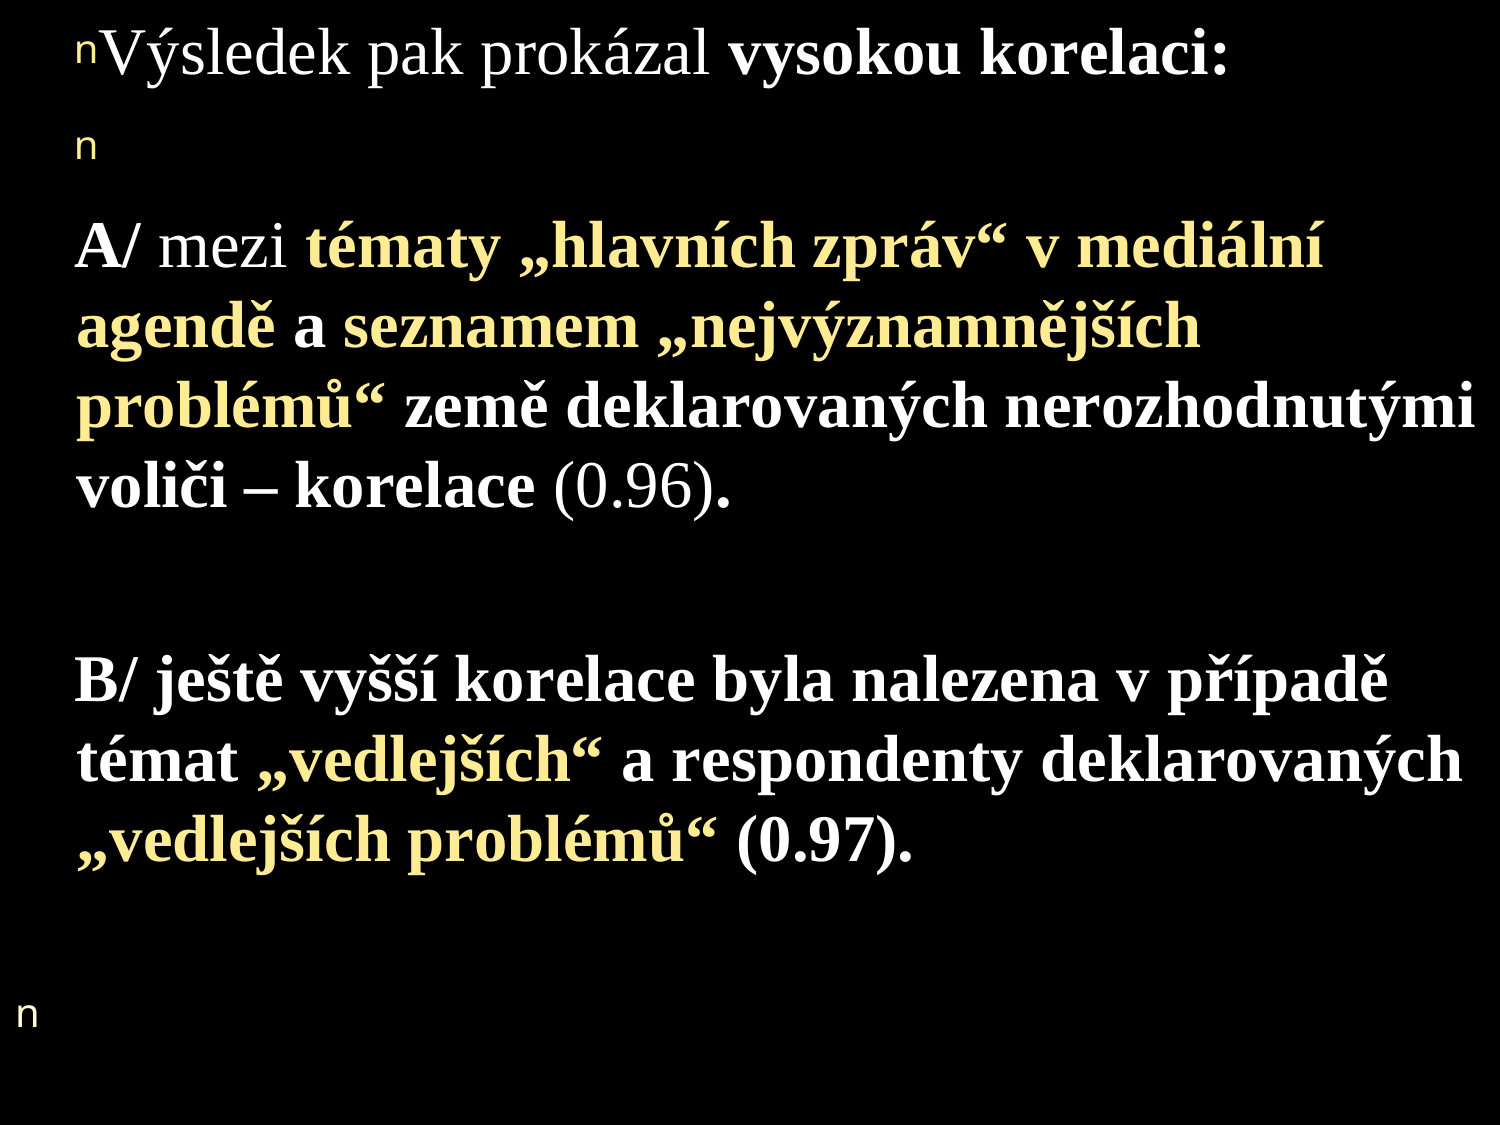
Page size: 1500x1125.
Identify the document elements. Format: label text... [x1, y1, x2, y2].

list Výsledek pak prokázal vysokou korelaci: A/ mezi tématy „hlavních zpráv“ v mediální agendě a seznamem „nejvýznamnějších problémů“ země deklarovaných nerozhodnutými voliči – korelace (0.96). B/ ještě vyšší korelace byla nalezena v případě témat „vedlejších“ a respondenty deklarovaných „vedlejších problémů“ (0.97). [0, 0, 1500, 1125]
